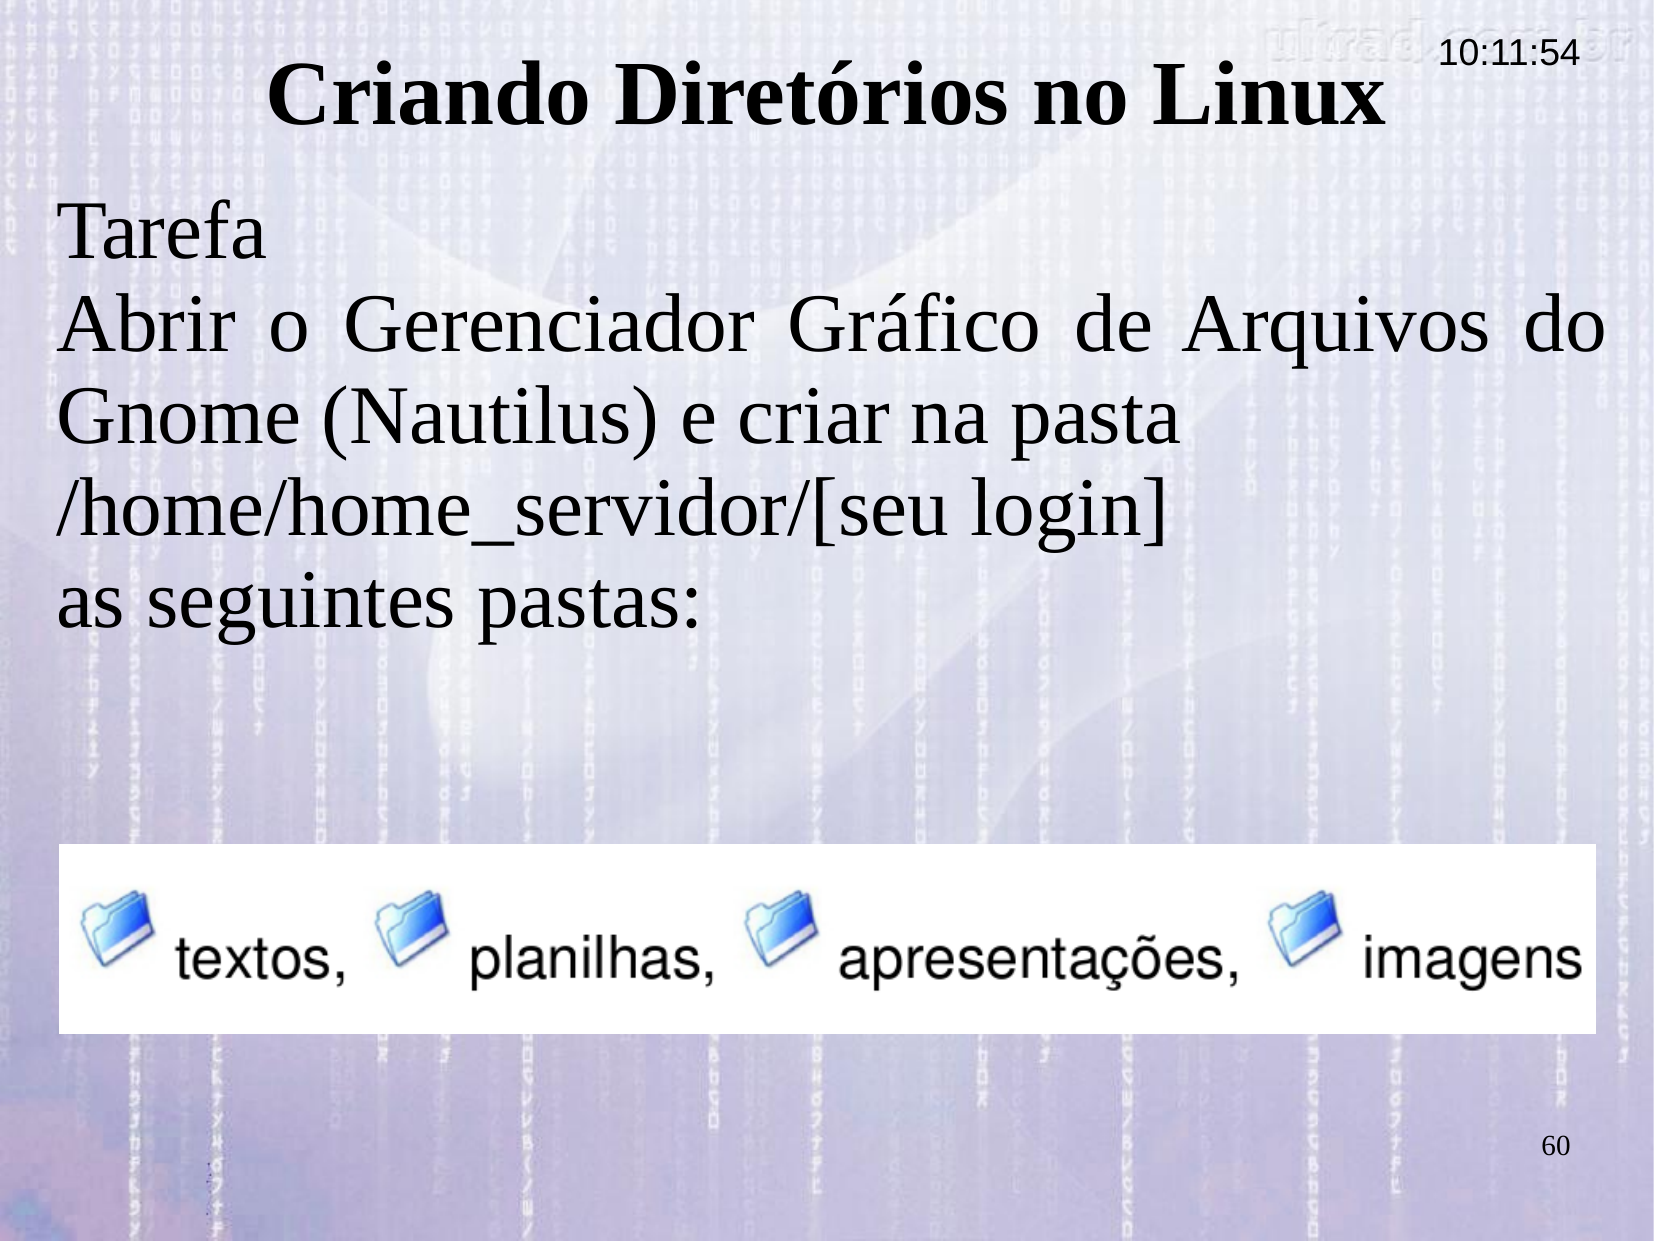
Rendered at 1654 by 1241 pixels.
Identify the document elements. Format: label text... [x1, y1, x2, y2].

text_box Tarefa Abrir o Gerenciador Gráfico de Arquivos do Gnome (Nautilus) e criar na pasta /home/home_servidor/[seu login] as seguintes pastas: [41, 177, 1625, 709]
text_box Criando Diretórios no Linux [29, 35, 1625, 171]
picture [0, 0, 1654, 1241]
text_box 10:53:41 [1423, 23, 1631, 94]
